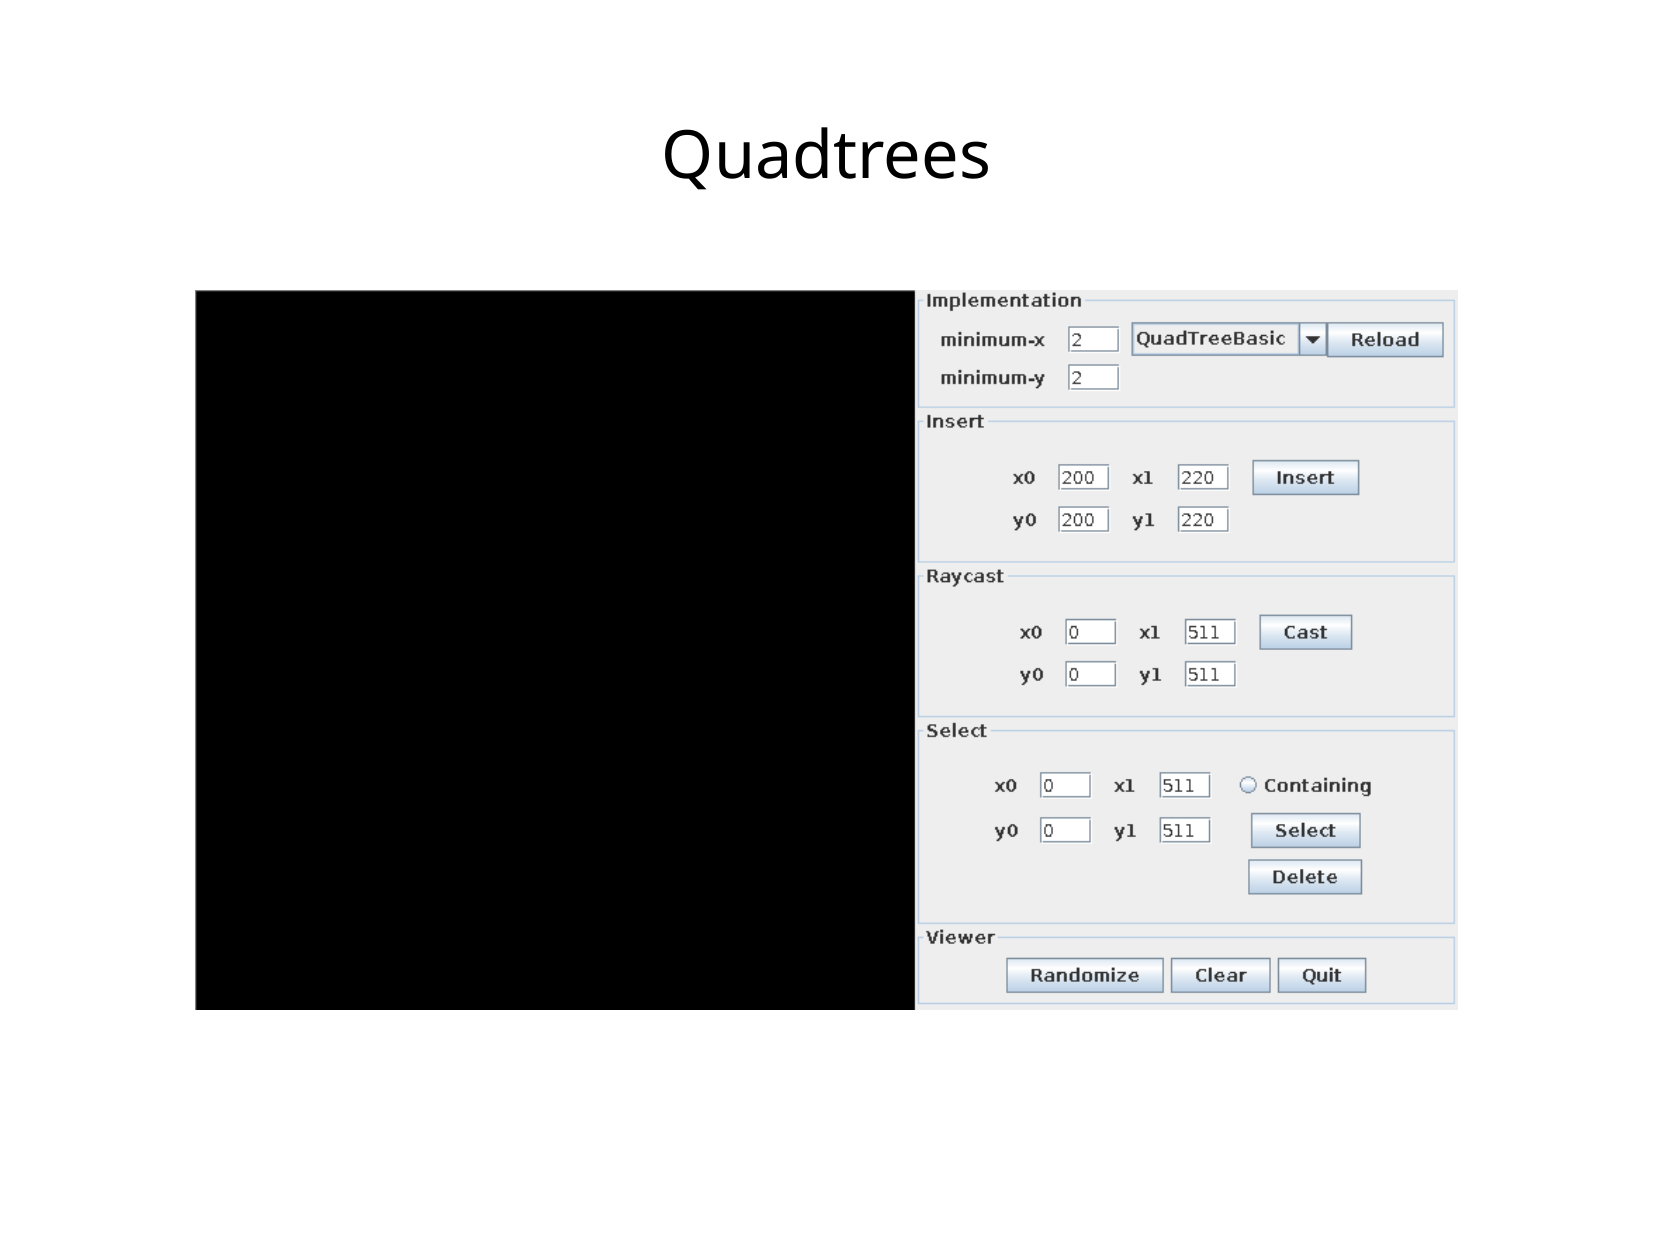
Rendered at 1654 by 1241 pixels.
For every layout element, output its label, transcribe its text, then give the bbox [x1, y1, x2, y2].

title Quadtrees [82, 49, 1571, 257]
picture [195, 290, 1458, 1010]
